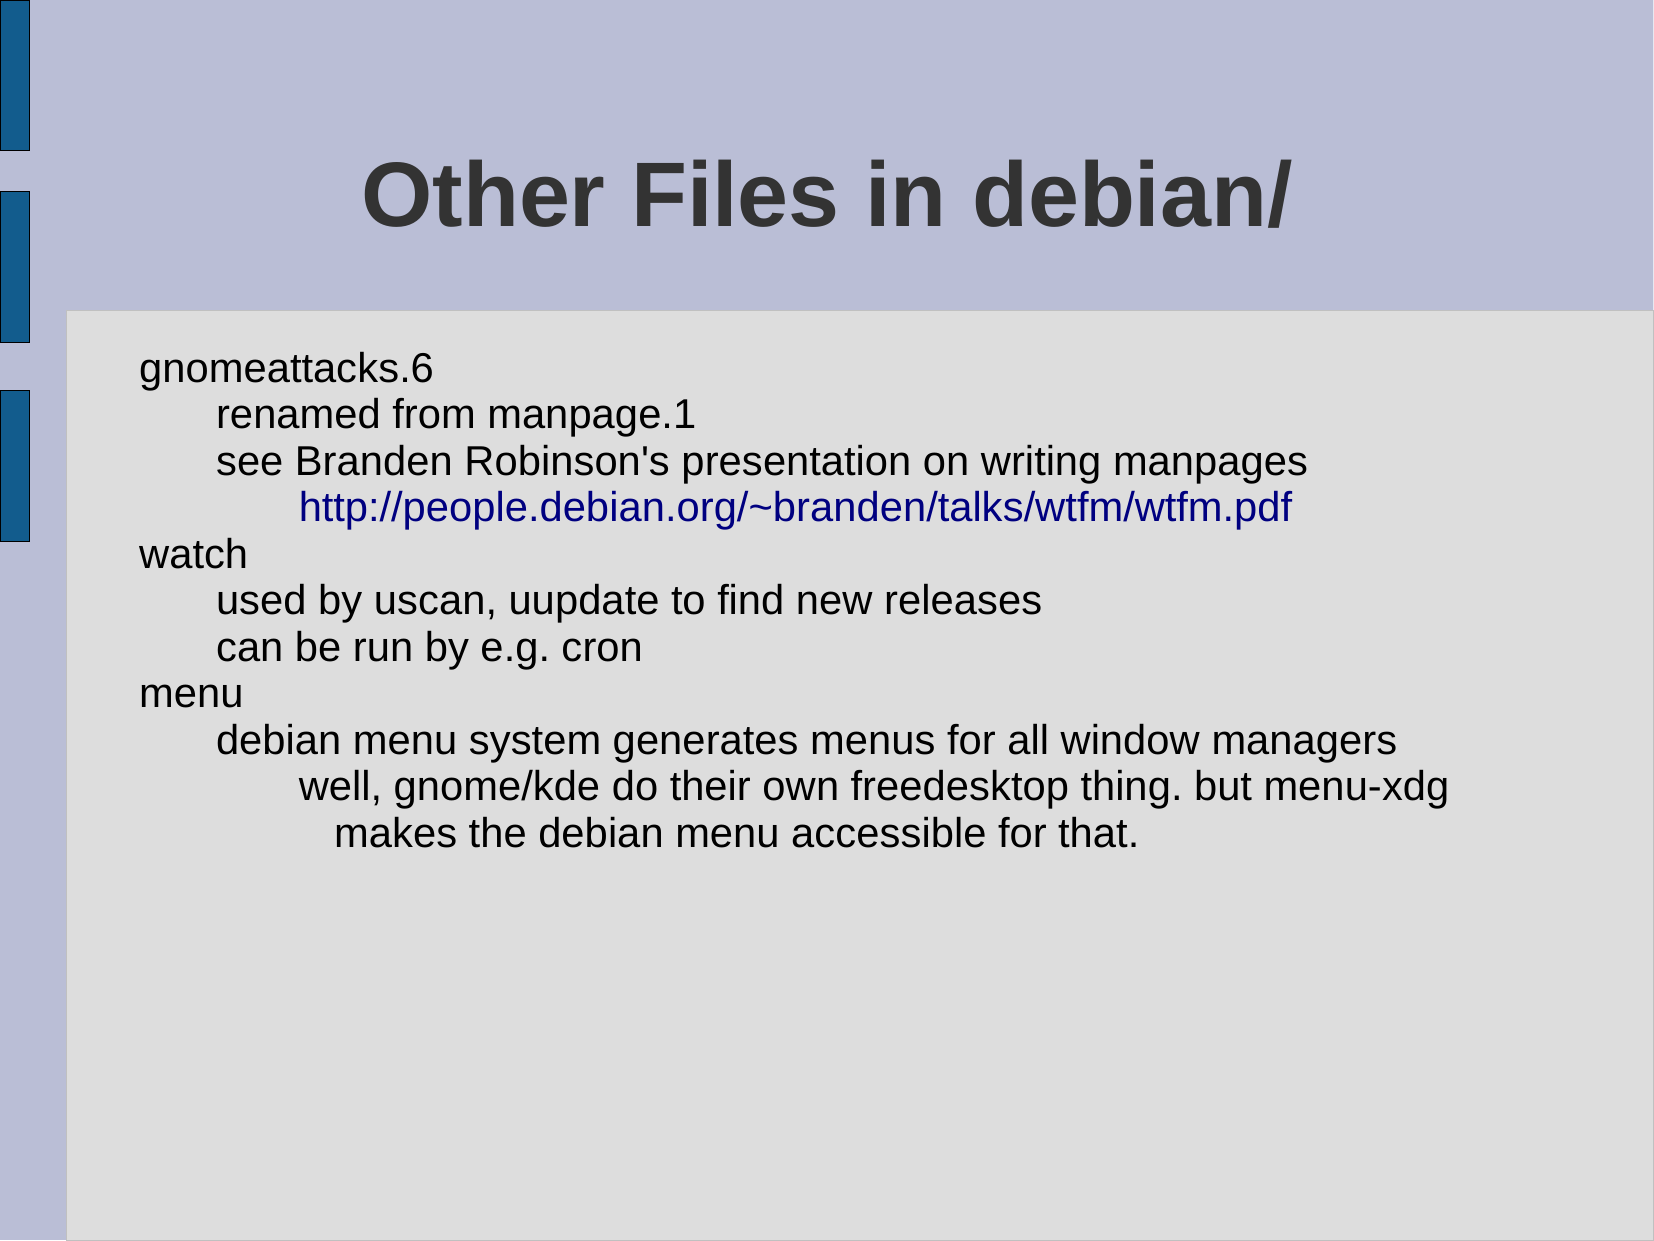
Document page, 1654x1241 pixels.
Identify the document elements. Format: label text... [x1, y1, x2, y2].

title Other Files in debian/ [121, 91, 1534, 299]
list gnomeattacks.6 renamed from manpage.1 see Branden Robinson's presentation on writing manpages http://people.debian.org/~branden/talks/wtfm/wtfm.pdf watch used by uscan, uupdate to find new releases can be run by e.g. cron menu debian menu system generates menus for all window managers well, gnome/kde do their own freedesktop thing. but menu-xdg makes the debian menu accessible for that. [121, 344, 1534, 1127]
